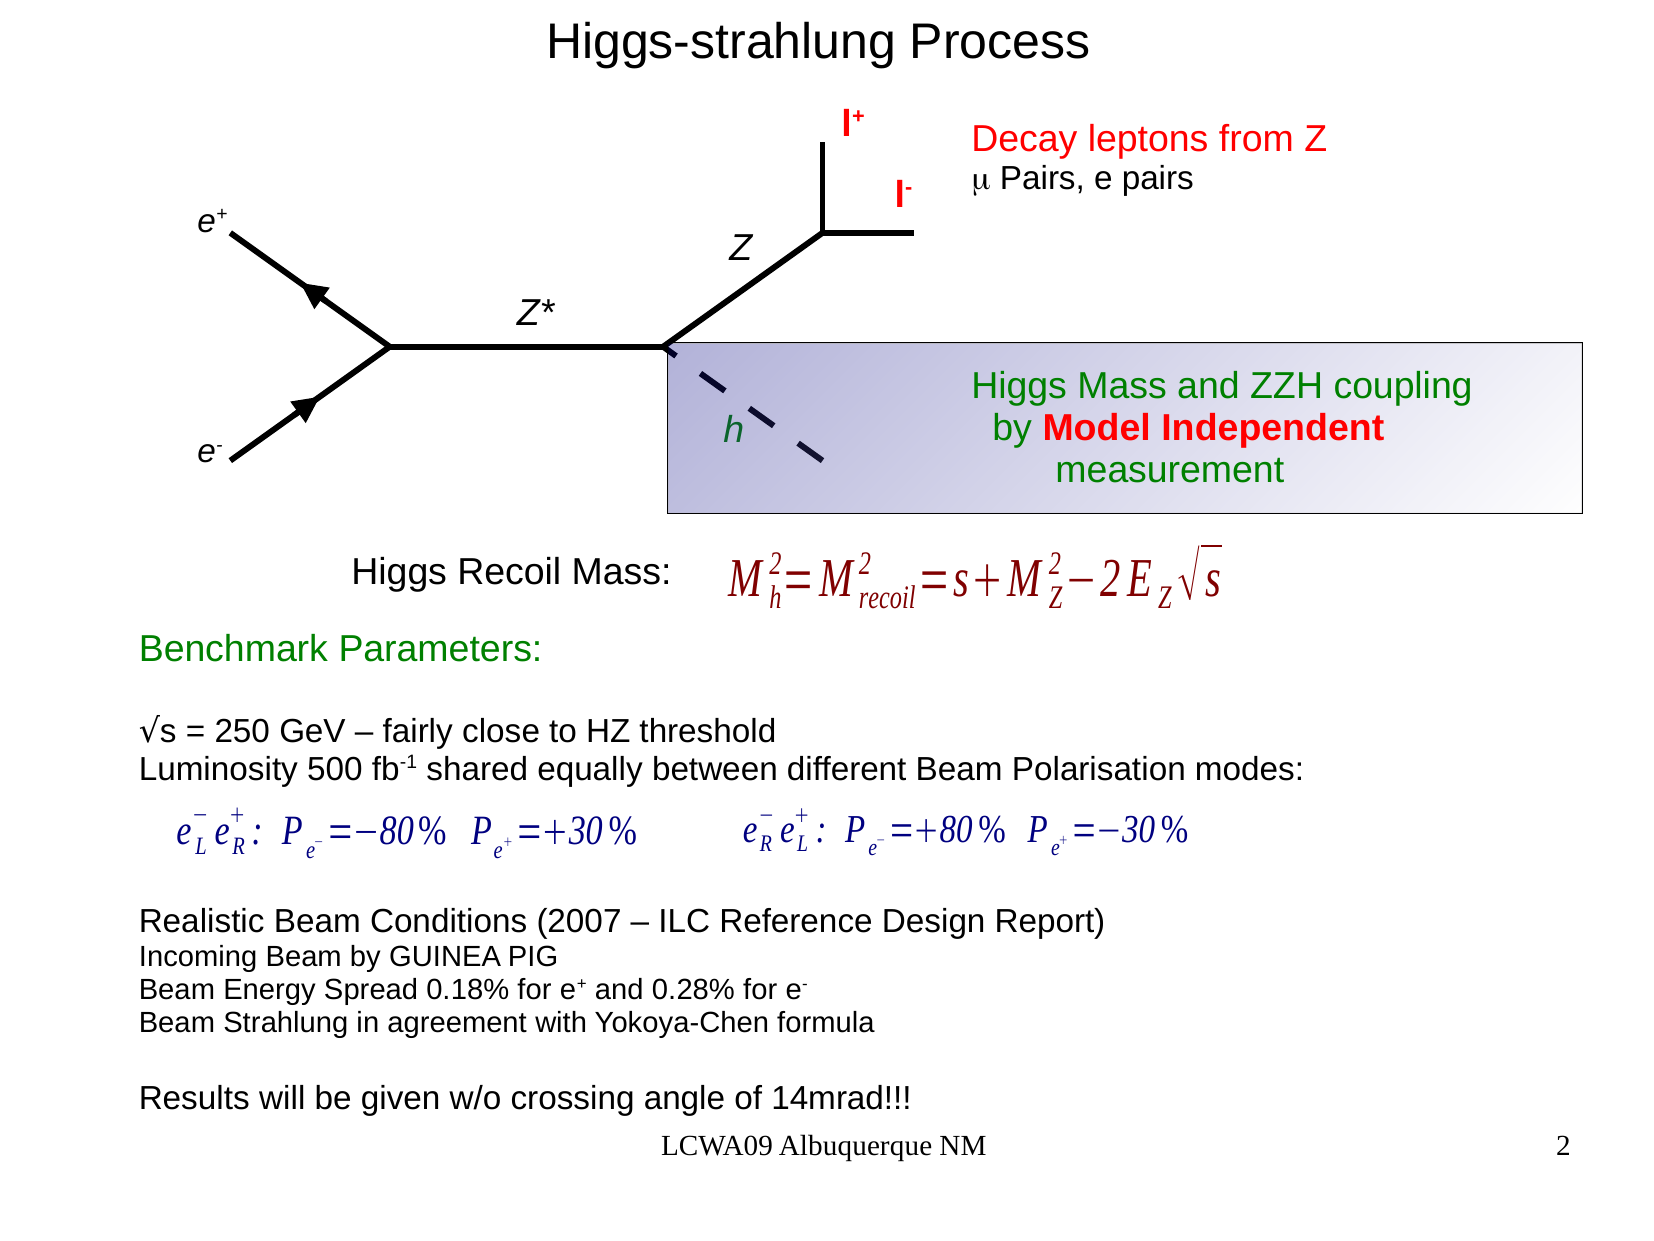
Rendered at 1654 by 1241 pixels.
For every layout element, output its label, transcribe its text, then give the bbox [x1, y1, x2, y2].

text_box [1571, 342, 1583, 514]
text_box l- [879, 165, 928, 224]
text_box [667, 342, 956, 514]
chart [719, 543, 1228, 655]
text_box l+ [826, 94, 880, 154]
text_box Higgs-strahlung Process [531, 6, 1096, 77]
text_box e+ [182, 194, 243, 249]
text_box Decay leptons from Z μ Pairs, e pairs Higgs Mass and ZZH coupling by Model Independent measurement [956, 68, 1571, 585]
text_box Higgs Recoil Mass: [336, 543, 688, 601]
text_box Z [714, 219, 767, 276]
chart [736, 801, 1193, 861]
text_box Benchmark Parameters: √s = 250 GeV – fairly close to HZ threshold Luminosity 500 fb-1 shared equally between different Beam Polarisation modes: Realistic Beam Conditions (2007 – ILC Reference Design Report) Incoming Beam by GUINEA PIG Beam Energy Spread 0.18% for e+ and 0.28% for e- Beam Strahlung in agreement with Yokoya-Chen formula Results will be given w/o crossing angle of 14mrad!!! [124, 620, 1483, 1128]
text_box e- [182, 425, 238, 479]
text_box Z* [502, 284, 569, 341]
chart [169, 801, 642, 864]
